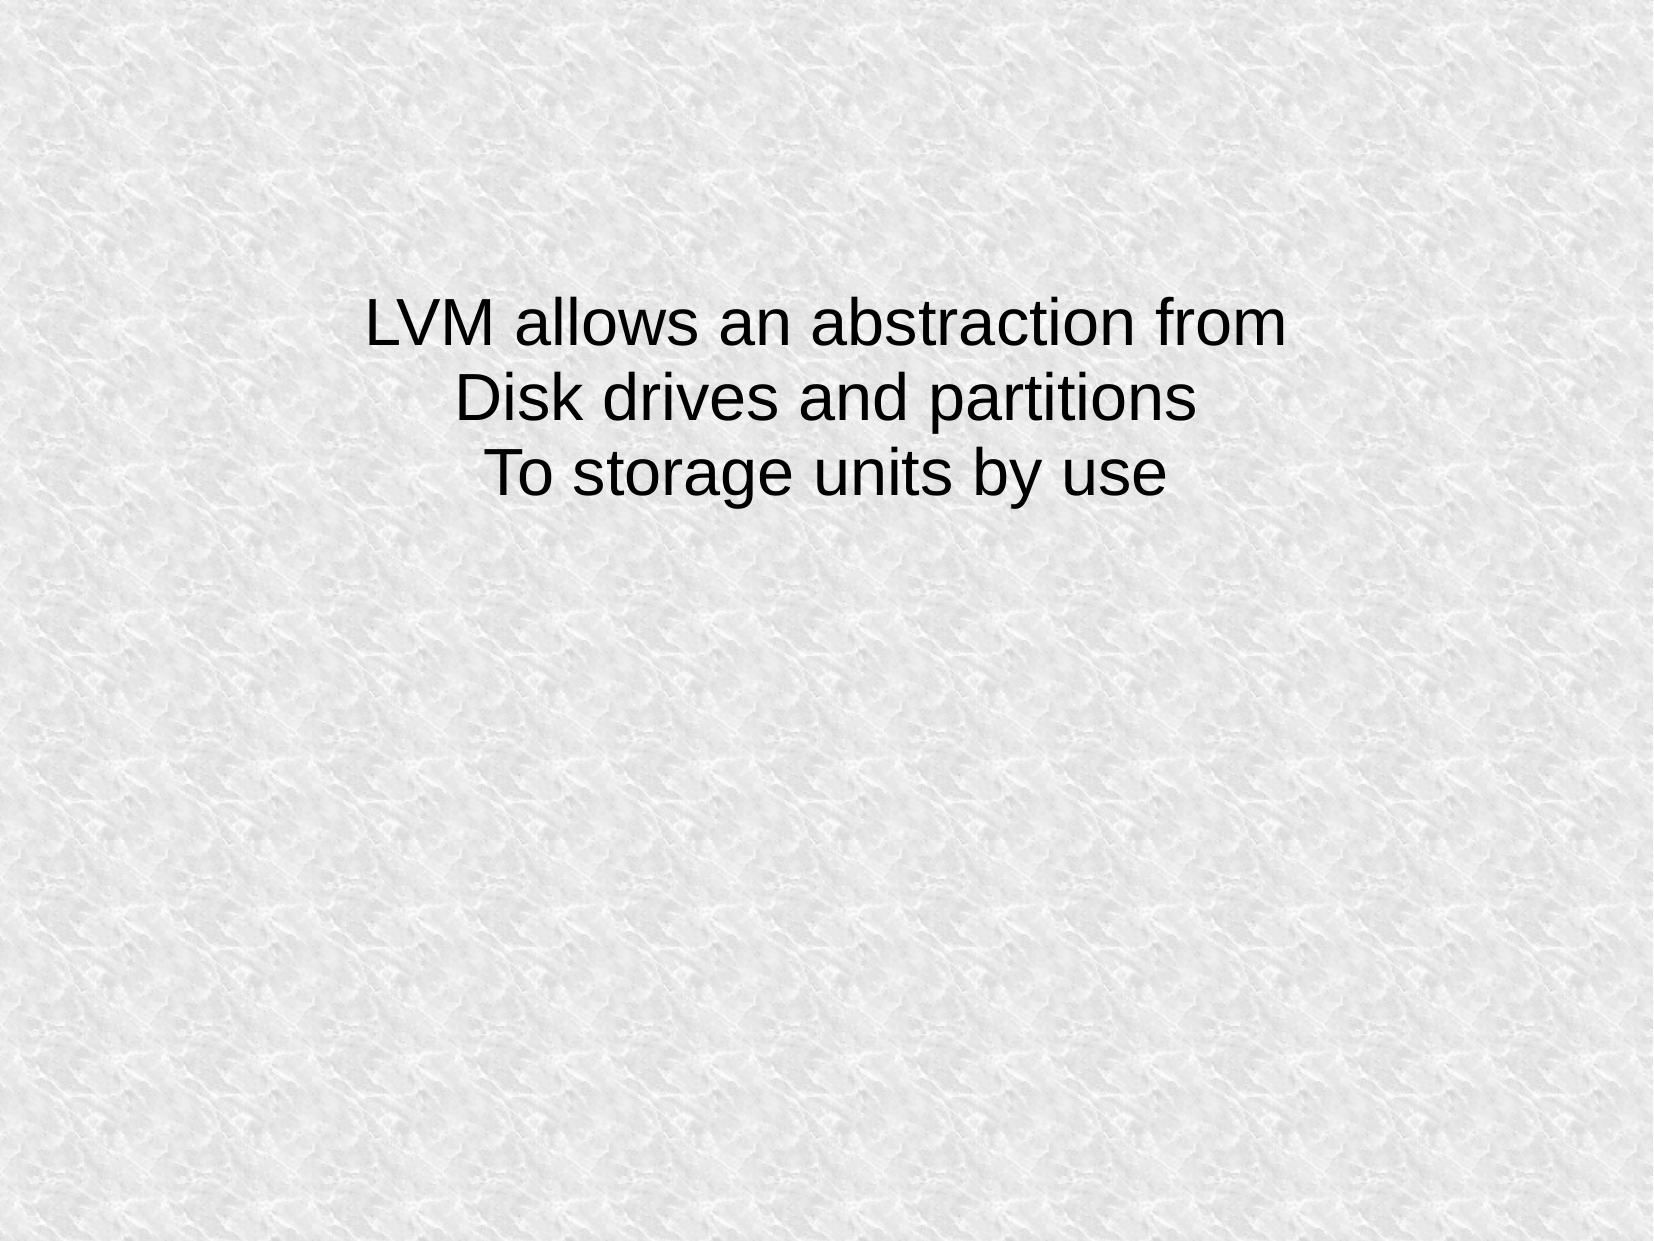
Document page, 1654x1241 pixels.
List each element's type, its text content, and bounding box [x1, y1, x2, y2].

subtitle LVM allows an abstraction from Disk drives and partitions To storage units by use [82, 37, 1571, 758]
picture [0, 0, 1654, 1241]
